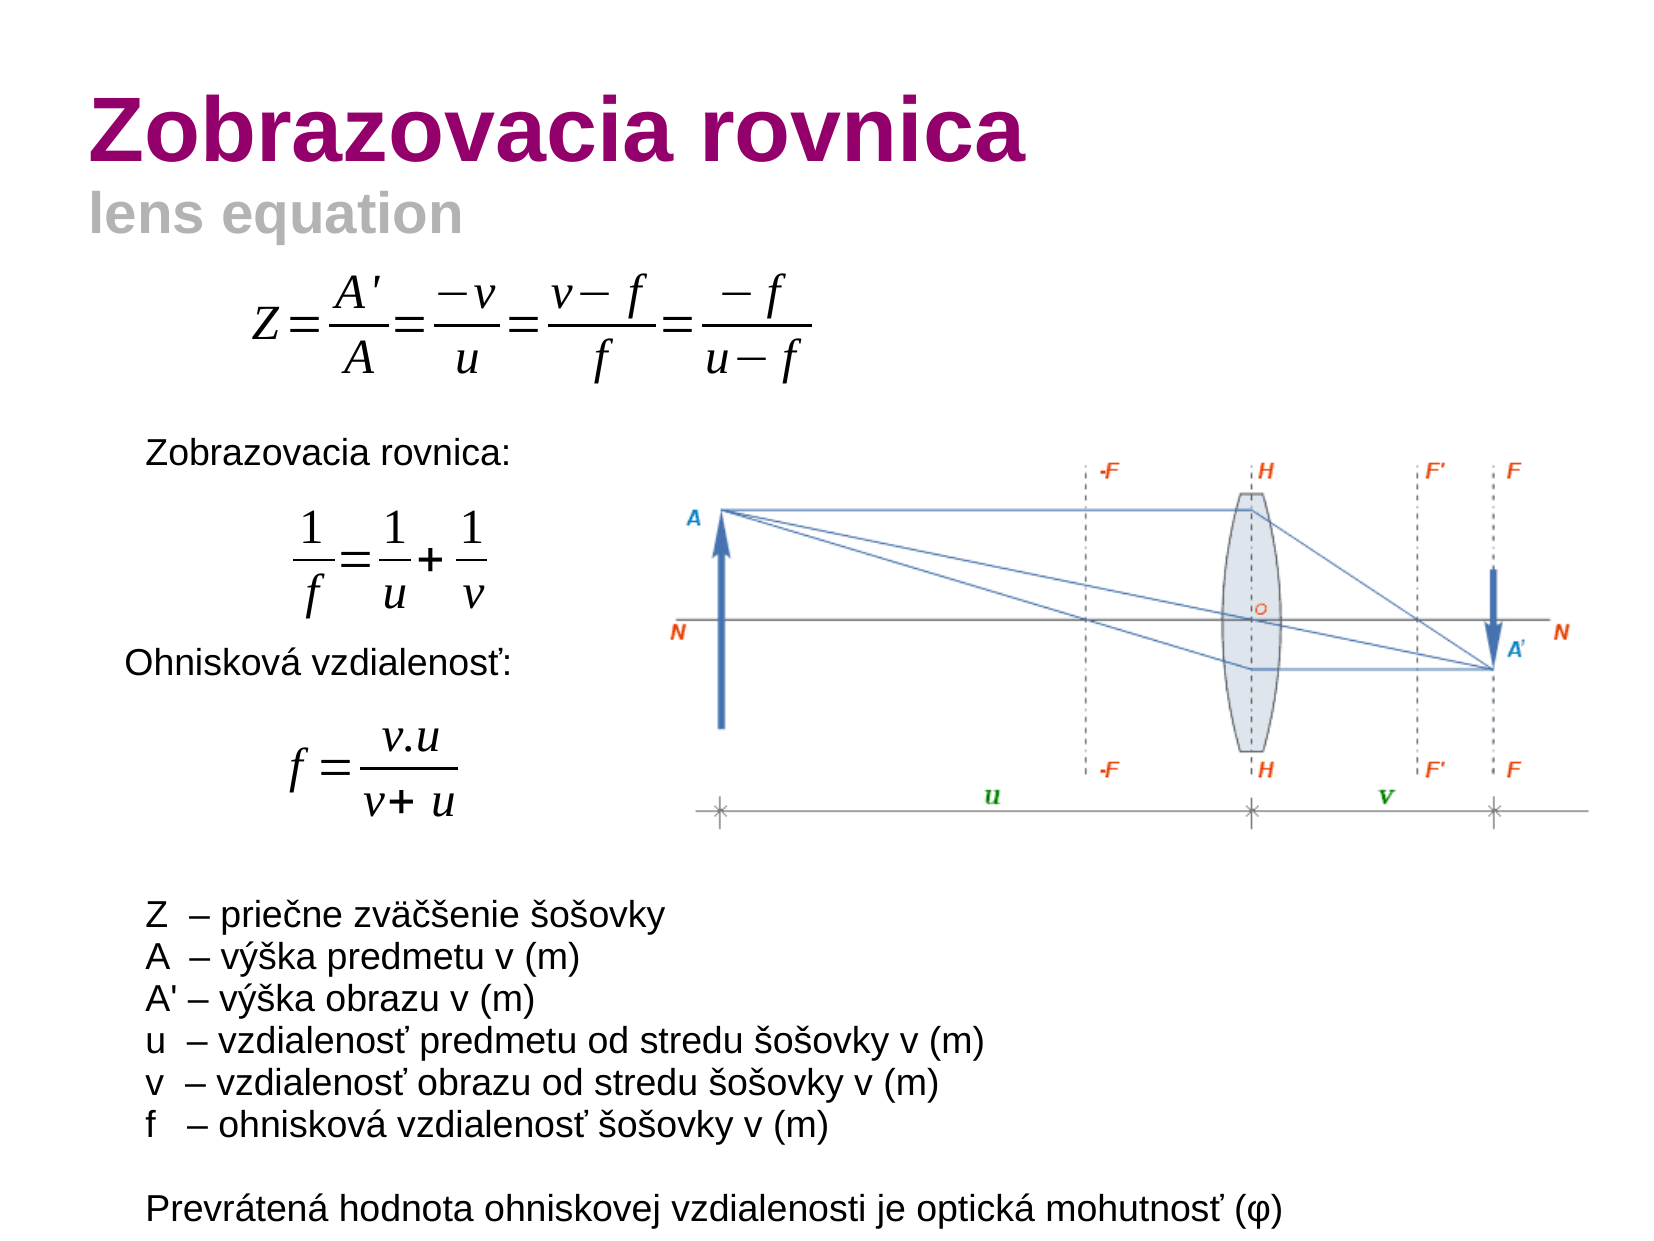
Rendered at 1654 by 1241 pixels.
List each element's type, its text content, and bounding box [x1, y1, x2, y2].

picture [649, 413, 1654, 892]
text_box Zobrazovacia rovnica: Ohnisková vzdialenosť: Z – priečne zväčšenie šošovky A – výška predmetu v (m) A' – výška obrazu v (m) u – vzdialenosť predmetu od stredu šošovky v (m) v – vzdialenosť obrazu od stredu šošovky v (m) f – ohnisková vzdialenosť šošovky v (m) Prevrátená hodnota ohniskovej vzdialenosti je optická mohutnosť (φ) [88, 256, 1512, 1241]
chart [267, 708, 473, 829]
title Zobrazovacia rovnica lens equation [88, 58, 1577, 266]
chart [236, 265, 826, 386]
chart [277, 500, 502, 621]
